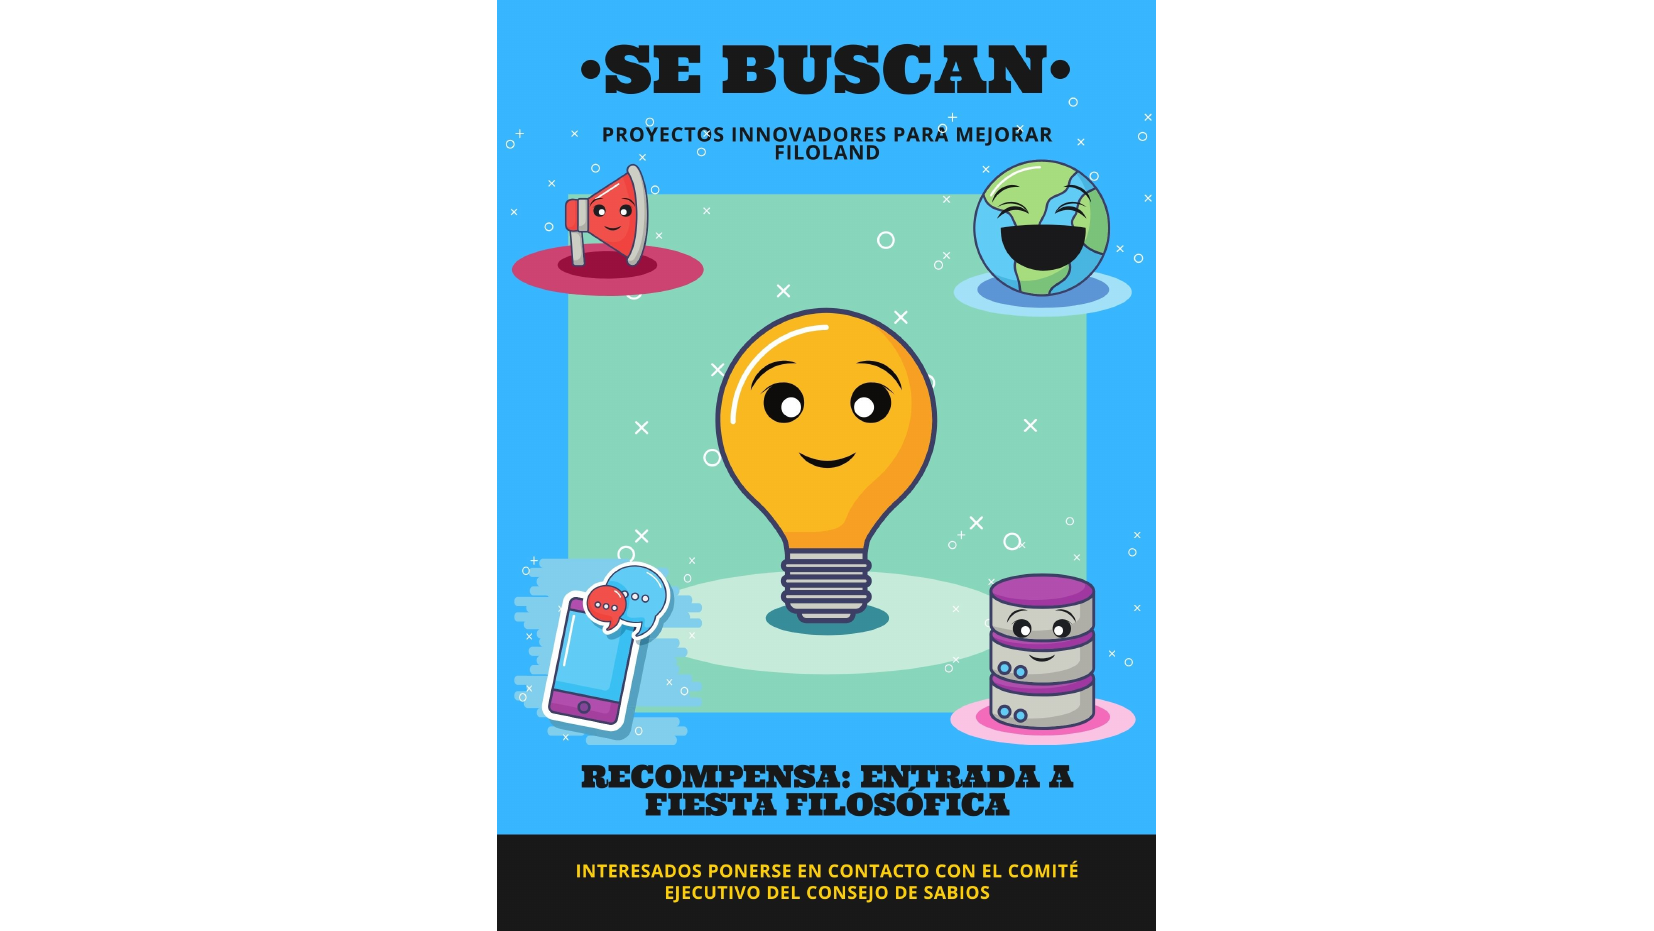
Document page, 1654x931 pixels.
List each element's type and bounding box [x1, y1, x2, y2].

picture [497, 0, 1156, 931]
